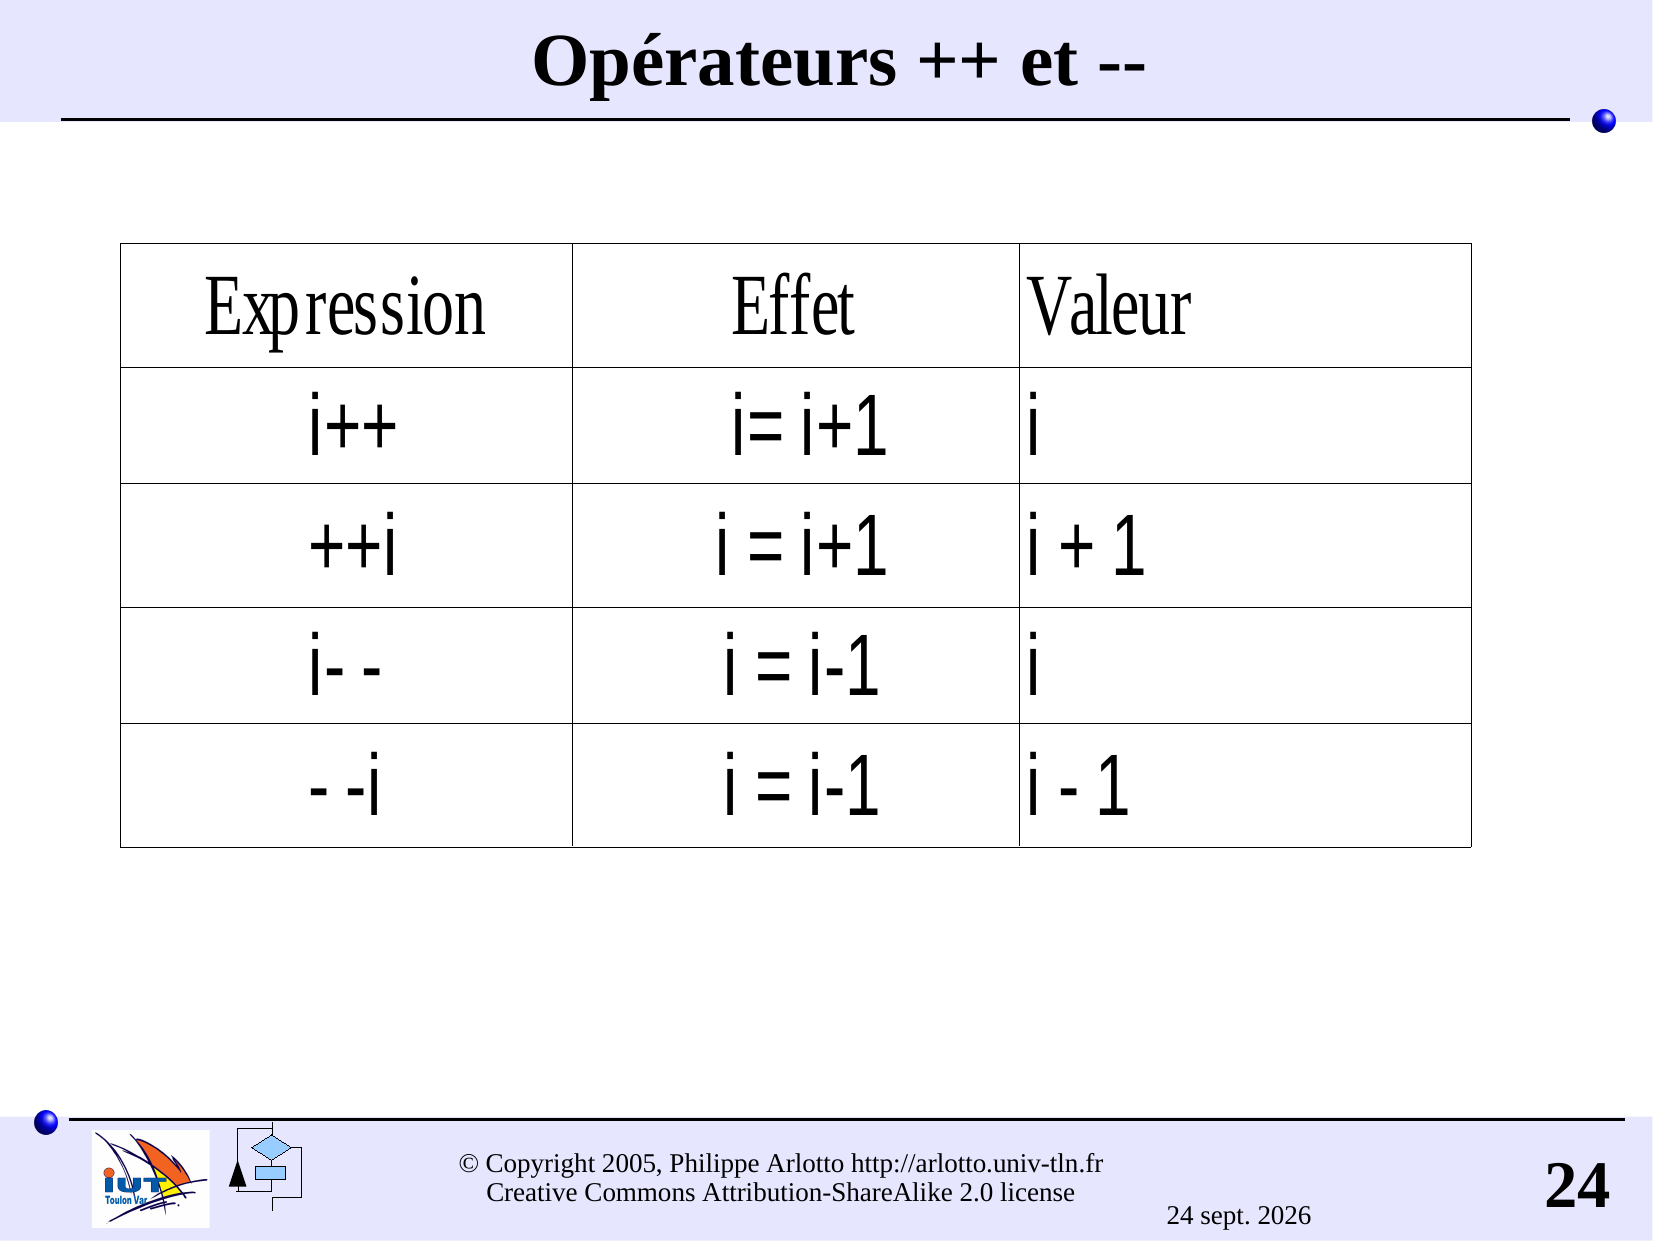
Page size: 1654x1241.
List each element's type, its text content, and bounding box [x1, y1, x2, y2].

chart [114, 236, 1477, 857]
title Opérateurs ++ et -- [95, 11, 1585, 110]
